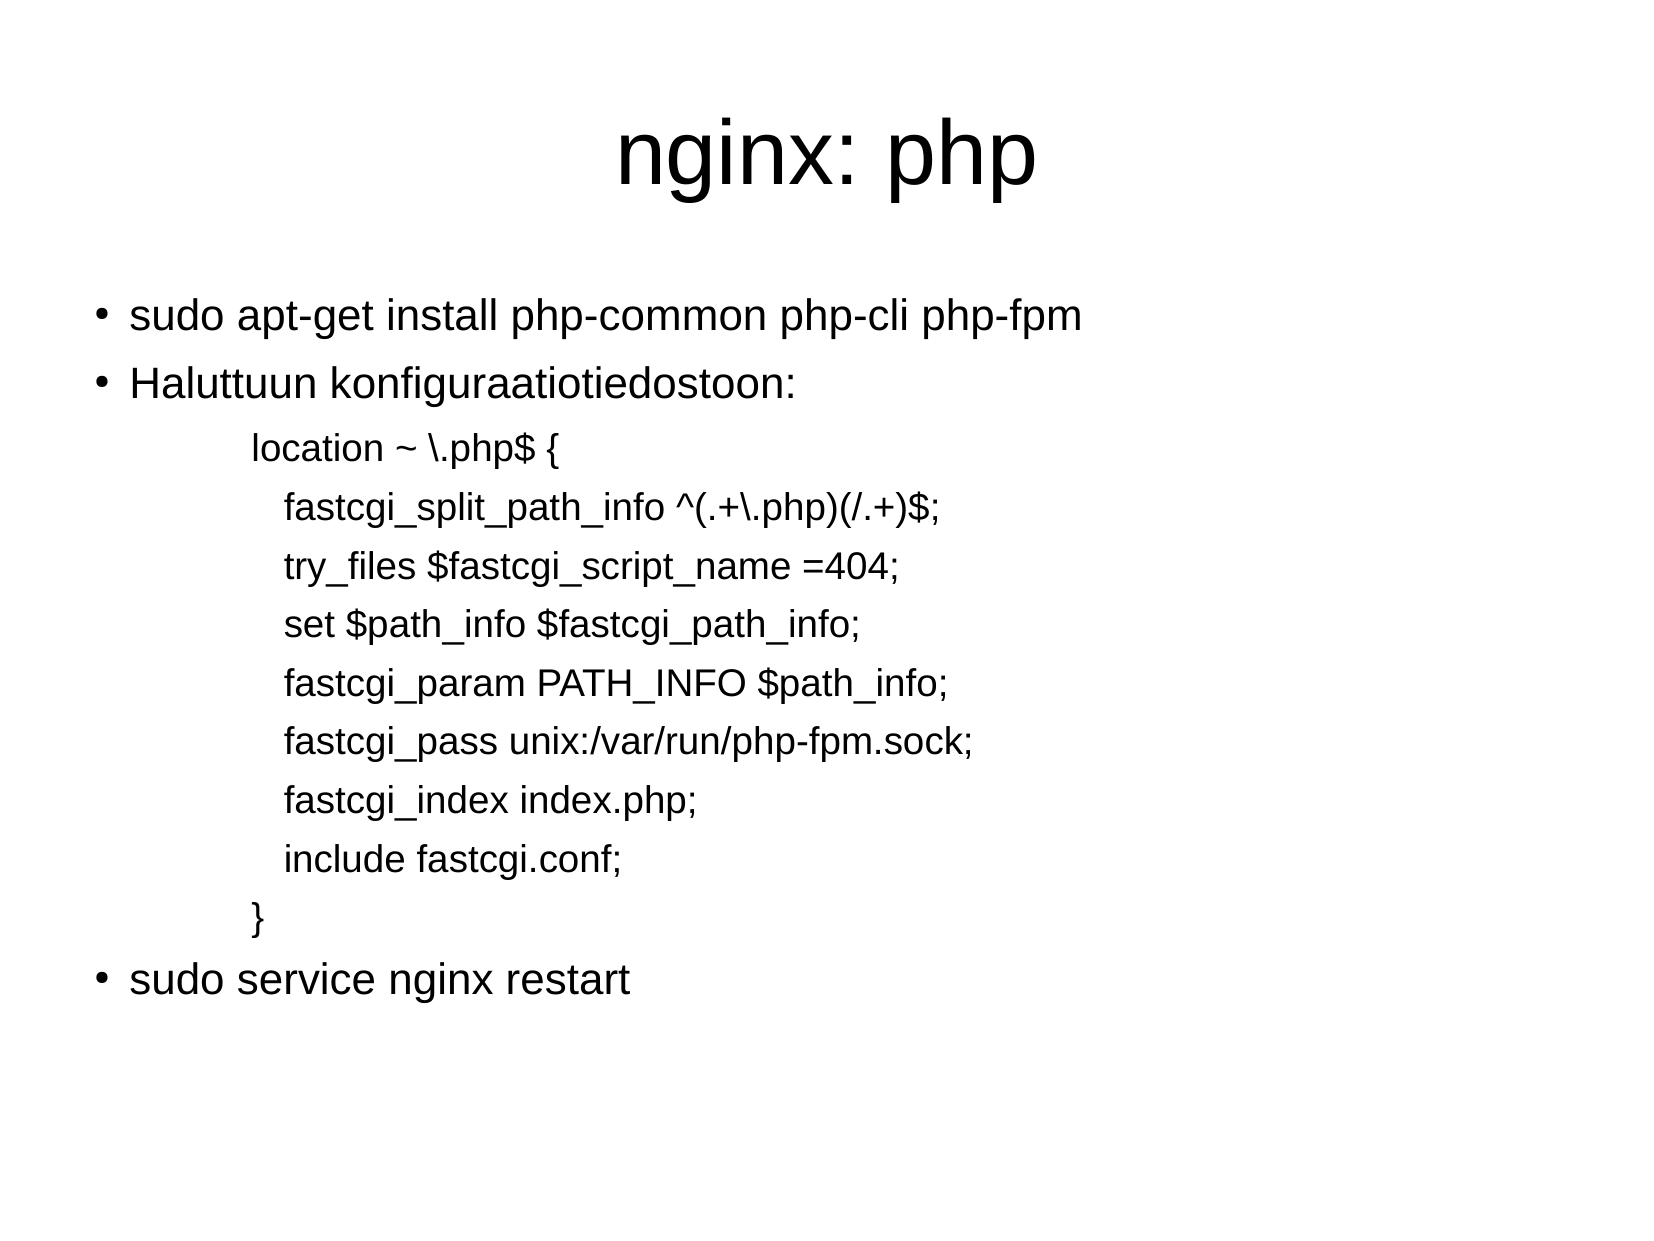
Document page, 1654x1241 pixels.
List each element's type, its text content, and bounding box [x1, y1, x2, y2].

list sudo apt-get install php-common php-cli php-fpm Haluttuun konfiguraatiotiedostoon: location ~ \.php$ { fastcgi_split_path_info ^(.+\.php)(/.+)$; try_files $fastcgi_script_name =404; set $path_info $fastcgi_path_info; fastcgi_param PATH_INFO $path_info; fastcgi_pass unix:/var/run/php-fpm.sock; fastcgi_index index.php; include fastcgi.conf; } sudo service nginx restart [82, 290, 1571, 1010]
title nginx: php [82, 49, 1571, 257]
